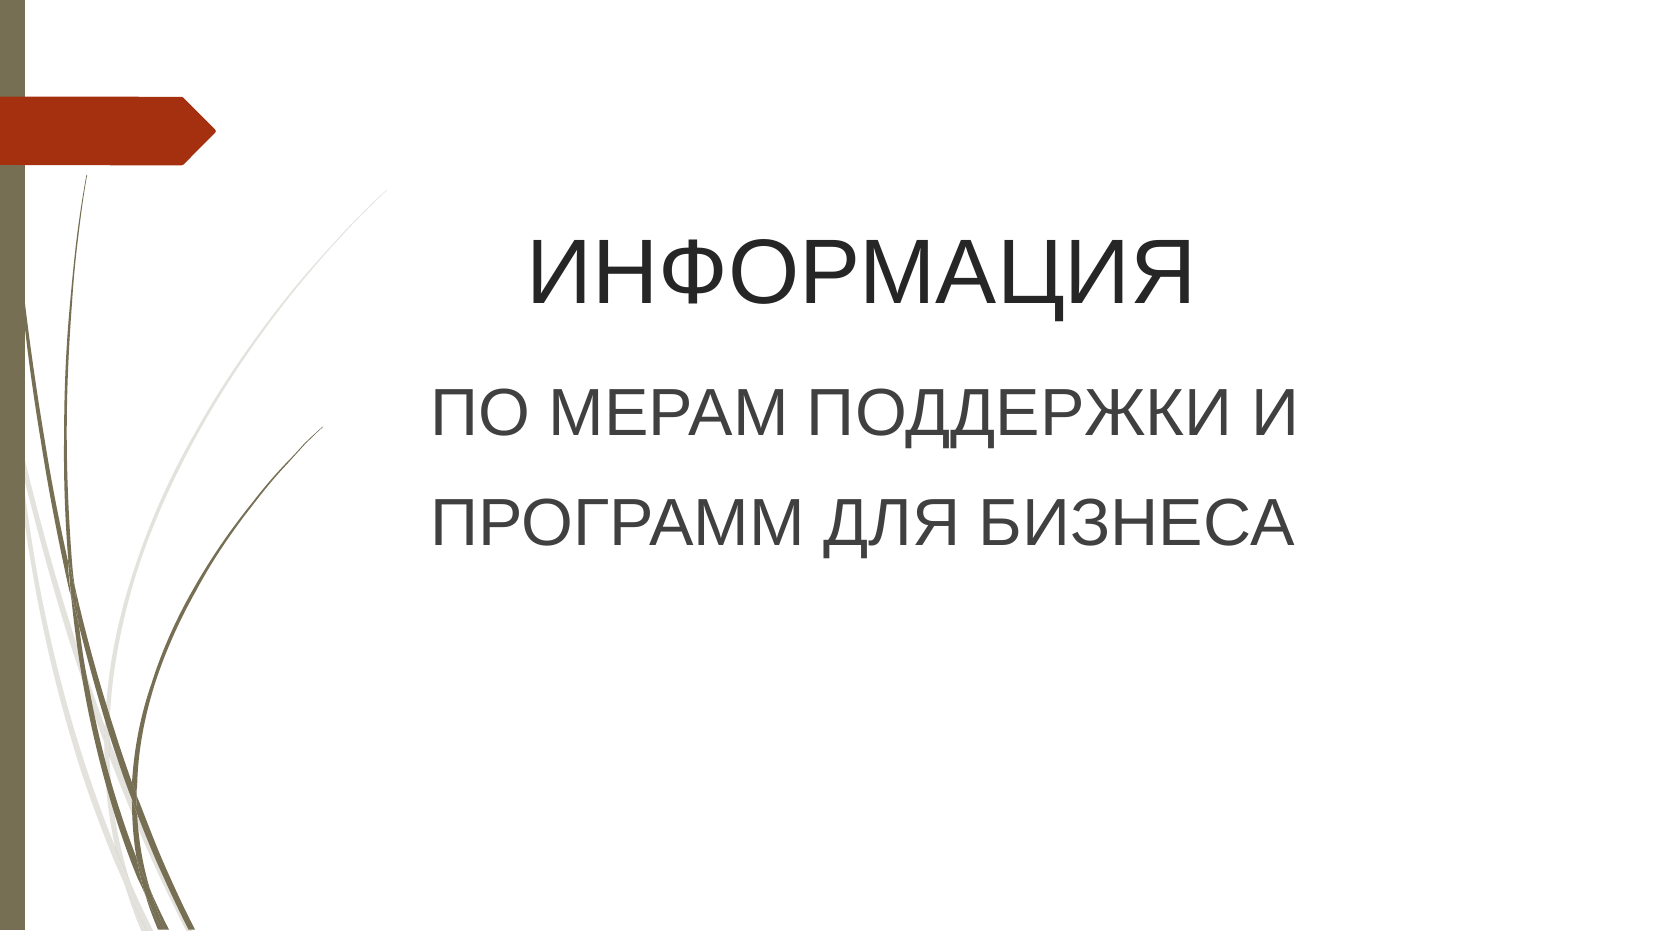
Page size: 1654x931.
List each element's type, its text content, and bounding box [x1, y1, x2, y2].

title ИНФОРМАЦИЯ [118, 188, 1607, 345]
list ПО МЕРАМ ПОДДЕРЖКИ И ПРОГРАММ ДЛЯ БИЗНЕСА [106, 368, 1595, 626]
